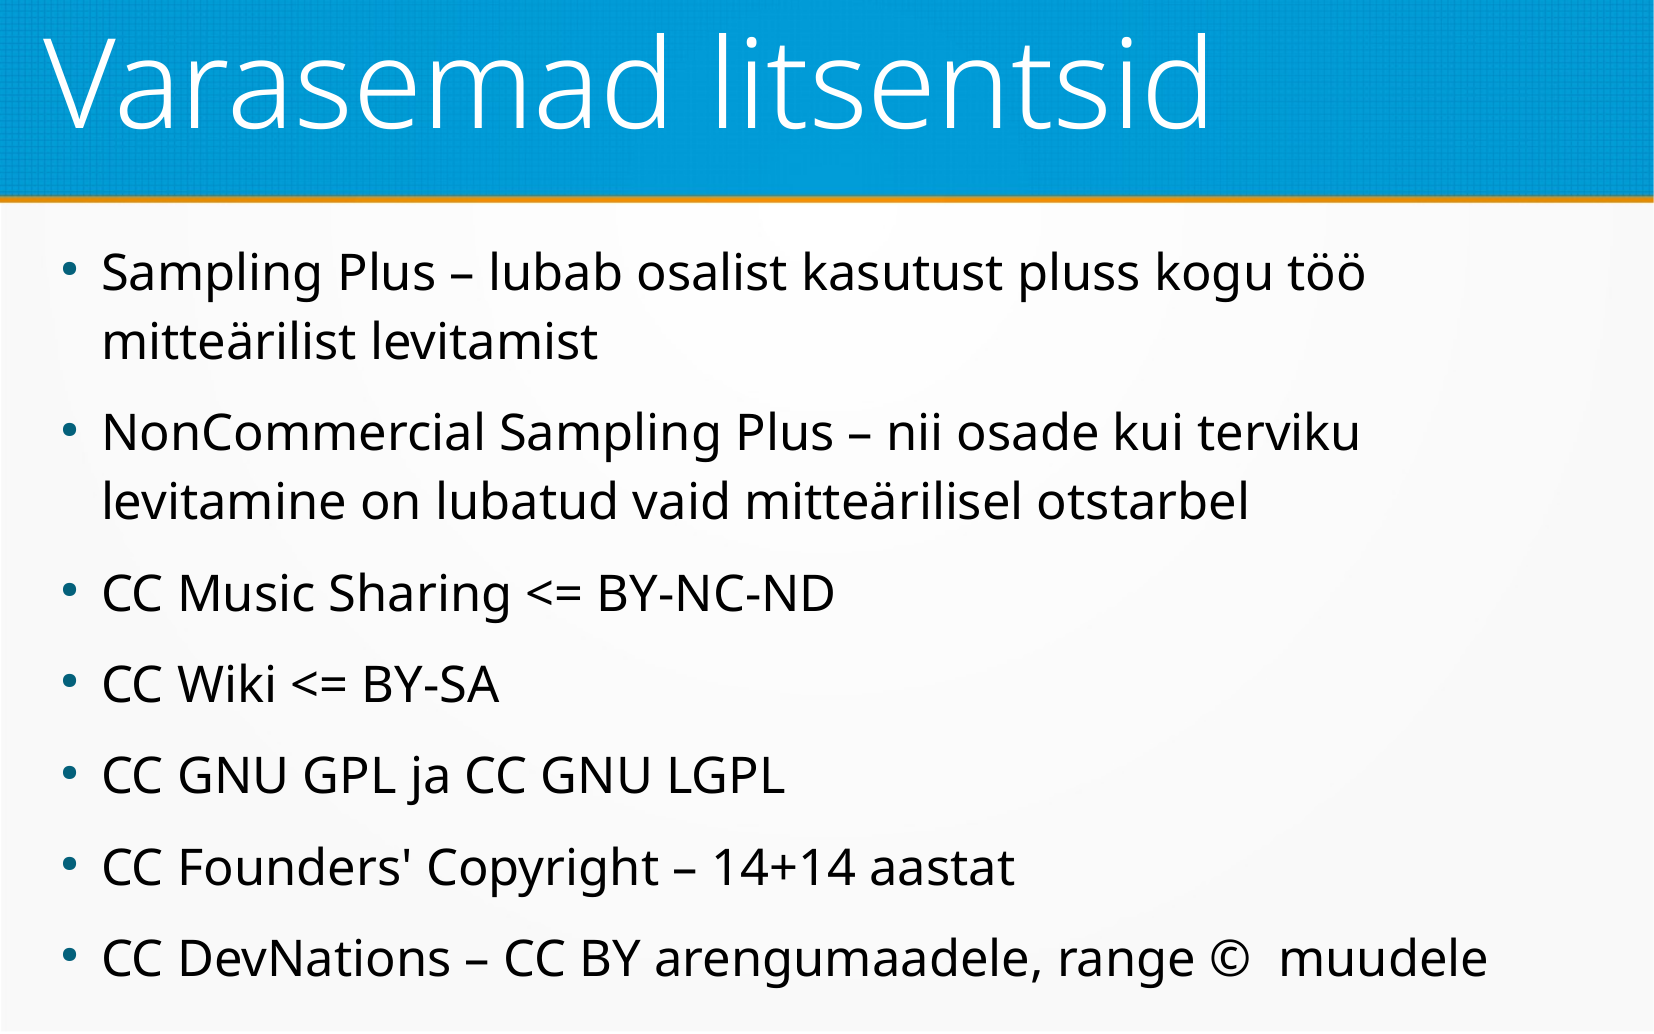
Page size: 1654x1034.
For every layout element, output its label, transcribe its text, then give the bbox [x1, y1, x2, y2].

picture [0, 195, 1654, 1034]
list Sampling Plus – lubab osalist kasutust pluss kogu töö mitteärilist levitamist NonCommercial Sampling Plus – nii osade kui terviku levitamine on lubatud vaid mitteärilisel otstarbel CC Music Sharing <= BY-NC-ND CC Wiki <= BY-SA CC GNU GPL ja CC GNU LGPL CC Founders' Copyright – 14+14 aastat CC DevNations – CC BY arengumaadele, range © muudele [47, 236, 1607, 1002]
title Varasemad litsentsid [43, 0, 1619, 166]
